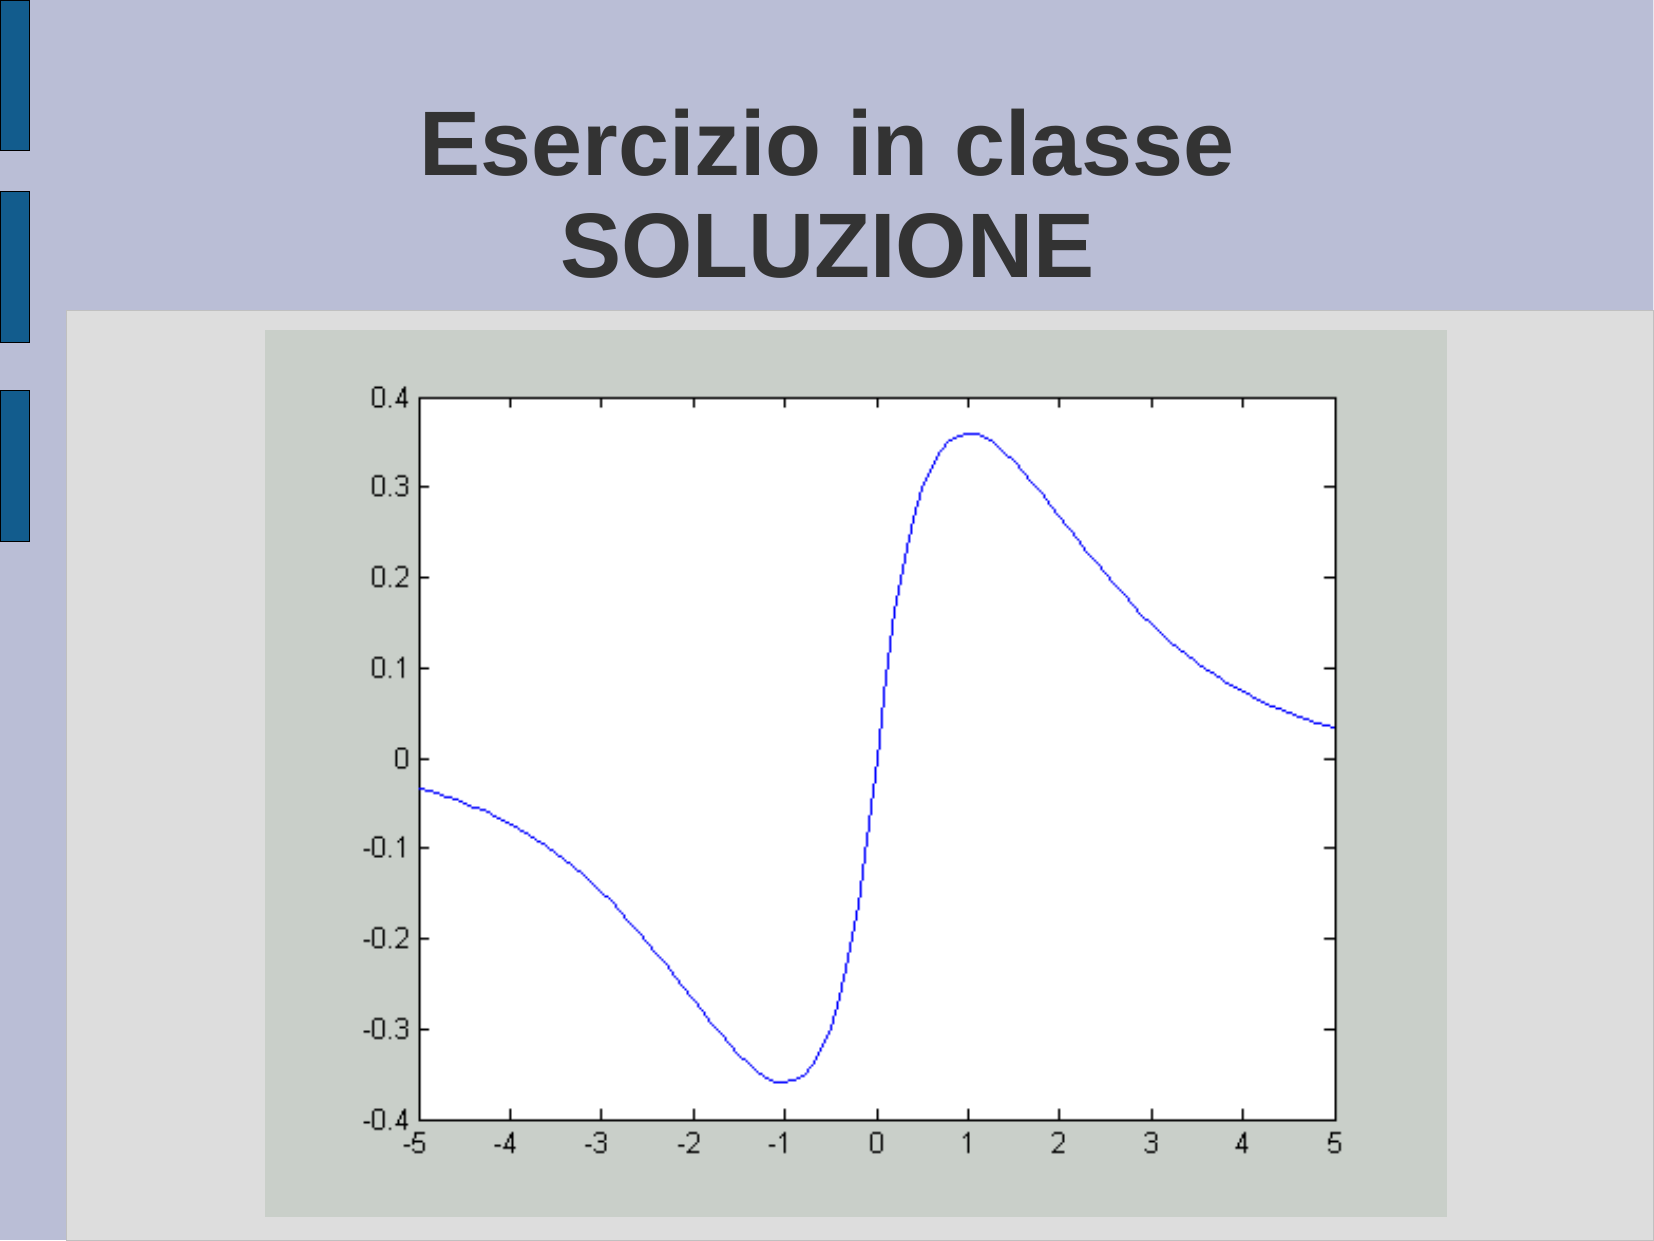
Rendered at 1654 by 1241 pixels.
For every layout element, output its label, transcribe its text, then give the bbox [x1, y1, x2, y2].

picture [265, 330, 1447, 1217]
title Esercizio in classe SOLUZIONE [121, 92, 1534, 298]
